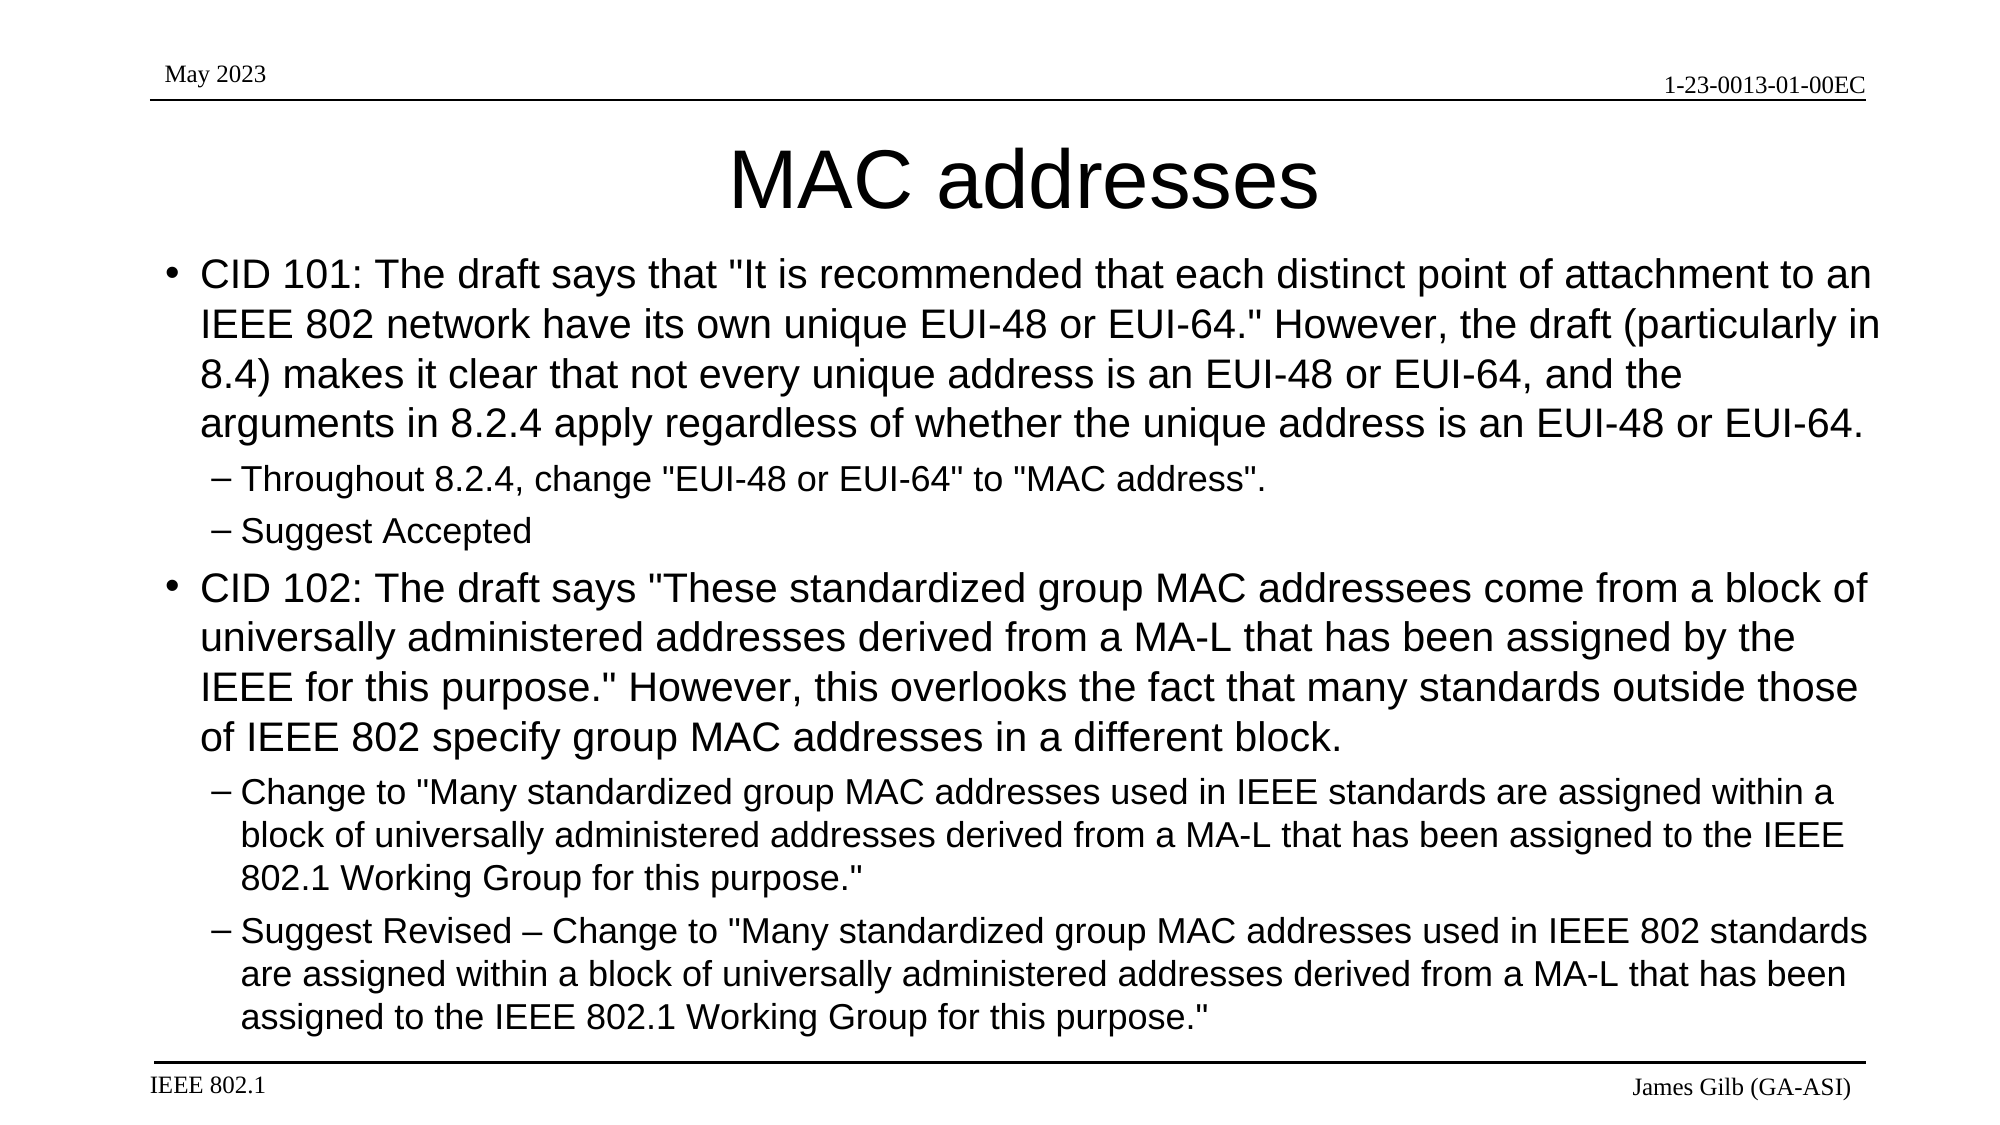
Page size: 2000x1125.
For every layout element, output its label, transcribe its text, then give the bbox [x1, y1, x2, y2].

title MAC addresses [149, 112, 1900, 238]
list CID 101: The draft says that "It is recommended that each distinct point of attachment to an IEEE 802 network have its own unique EUI-48 or EUI-64." However, the draft (particularly in 8.4) makes it clear that not every unique address is an EUI-48 or EUI-64, and the arguments in 8.2.4 apply regardless of whether the unique address is an EUI-48 or EUI-64. Throughout 8.2.4, change "EUI-48 or EUI-64" to "MAC address". Suggest Accepted CID 102: The draft says "These standardized group MAC addressees come from a block of universally administered addresses derived from a MA-L that has been assigned by the IEEE for this purpose." However, this overlooks the fact that many standards outside those of IEEE 802 specify group MAC addresses in a different block. Change to "Many standardized group MAC addresses used in IEEE standards are assigned within a block of universally administered addresses derived from a MA-L that has been assigned to the IEEE 802.1 Working Group for this purpose." Suggest Revised – Change to "Many standardized group MAC addresses used in IEEE 802 standards are assigned within a block of universally administered addresses derived from a MA-L that has been assigned to the IEEE 802.1 Working Group for this purpose." [149, 239, 1900, 1051]
